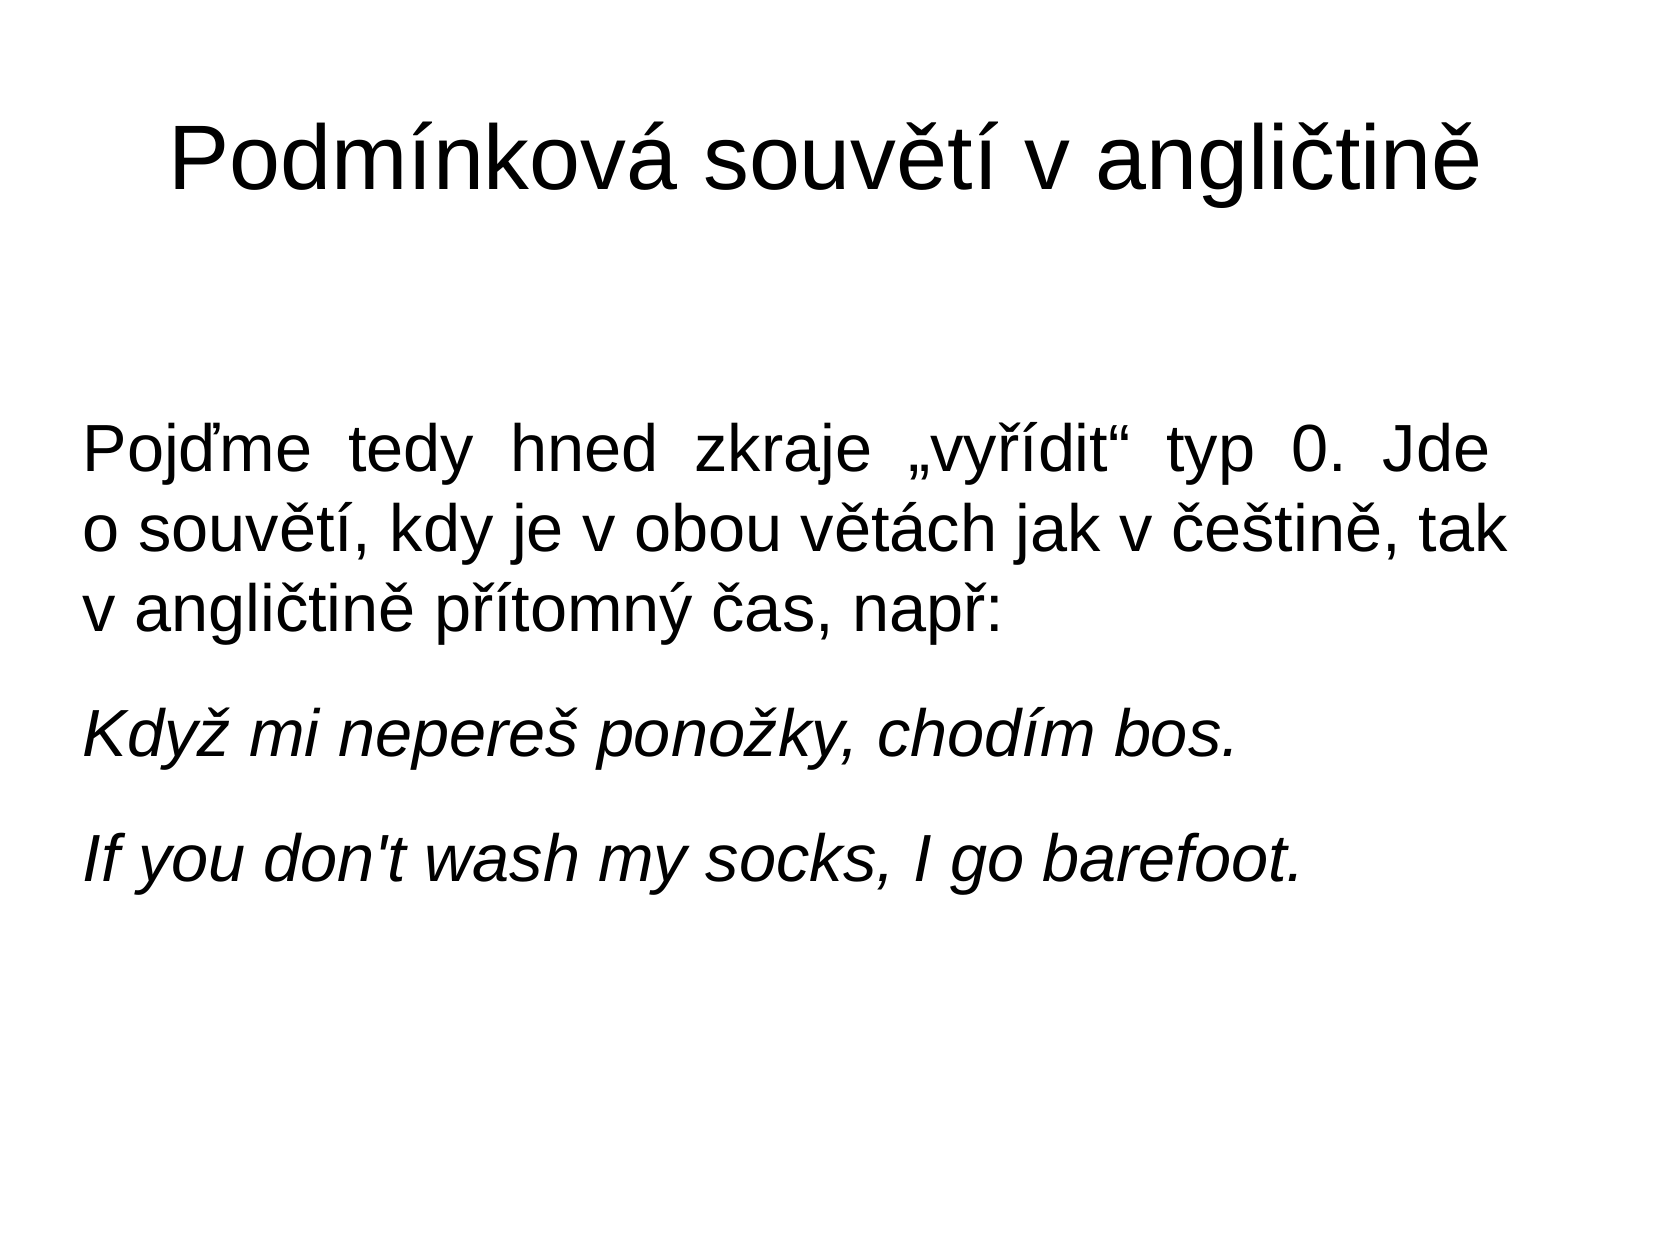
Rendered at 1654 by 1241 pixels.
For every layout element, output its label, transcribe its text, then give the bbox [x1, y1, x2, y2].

text_box Pojďme tedy hned zkraje „vyřídit“ typ 0. Jde o souvětí, kdy je v obou větách jak v češtině, tak v angličtině přítomný čas, např: Když mi nepereš ponožky, chodím bos. If you don't wash my socks, I go barefoot. [83, 290, 1570, 1009]
text_box Podmínková souvětí v angličtině [83, 49, 1570, 256]
